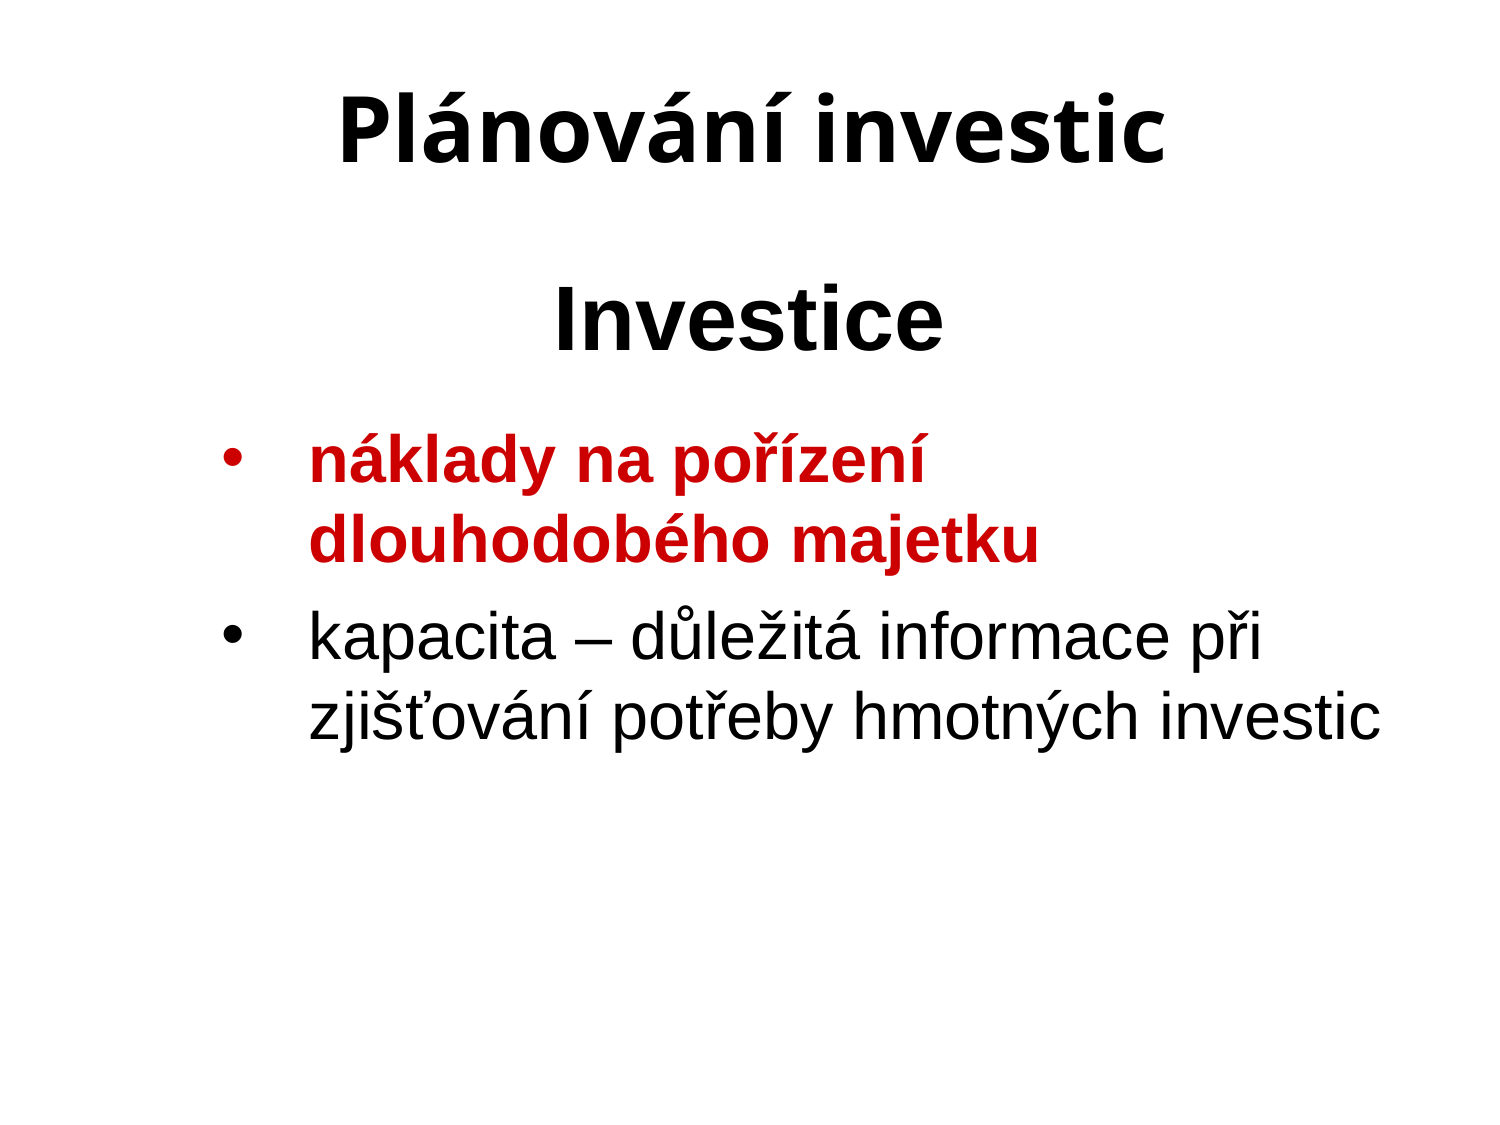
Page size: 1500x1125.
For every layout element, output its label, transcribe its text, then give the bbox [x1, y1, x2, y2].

title Investice [75, 219, 1426, 408]
text_box Plánování investic [76, 66, 1427, 185]
list náklady na pořízení dlouhodobého majetku kapacita – důležitá informace při zjišťování potřeby hmotných investic [206, 408, 1424, 870]
